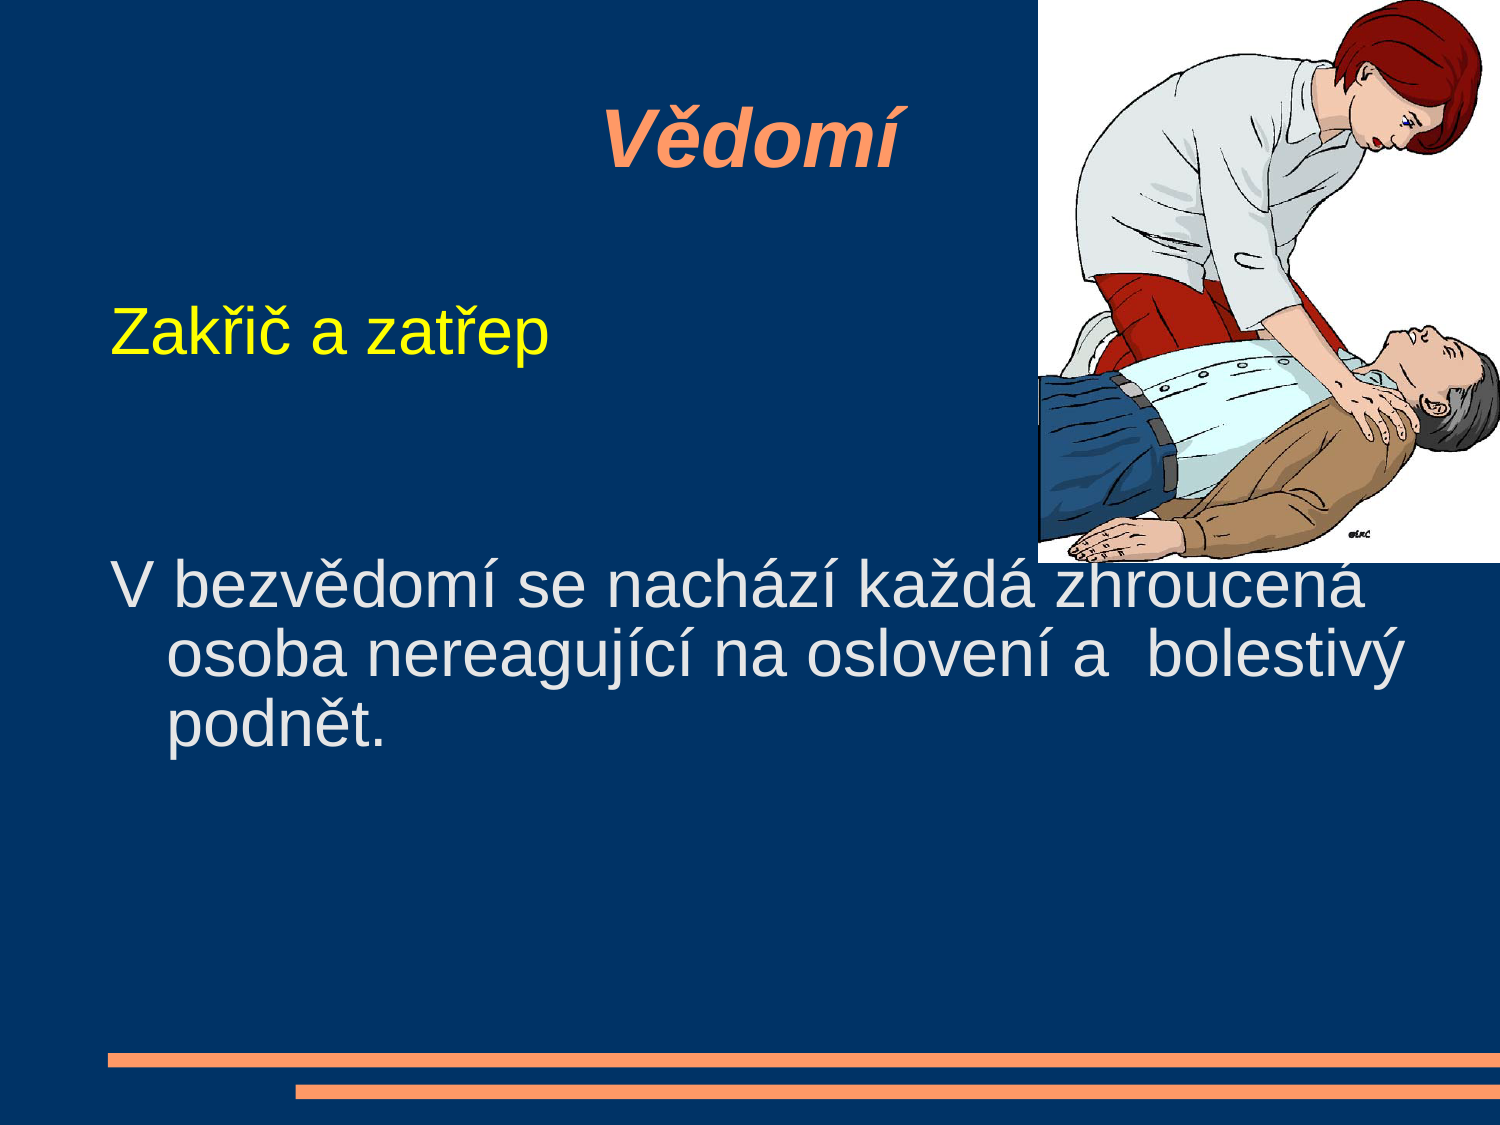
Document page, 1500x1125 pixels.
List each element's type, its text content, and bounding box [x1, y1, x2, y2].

list Zakřič a zatřep V bezvědomí se nachází každá zhroucená osoba nereagující na oslovení a bolestivý podnět. [110, 292, 1416, 1035]
title Vědomí [75, 41, 1038, 236]
picture [1038, 0, 1500, 563]
